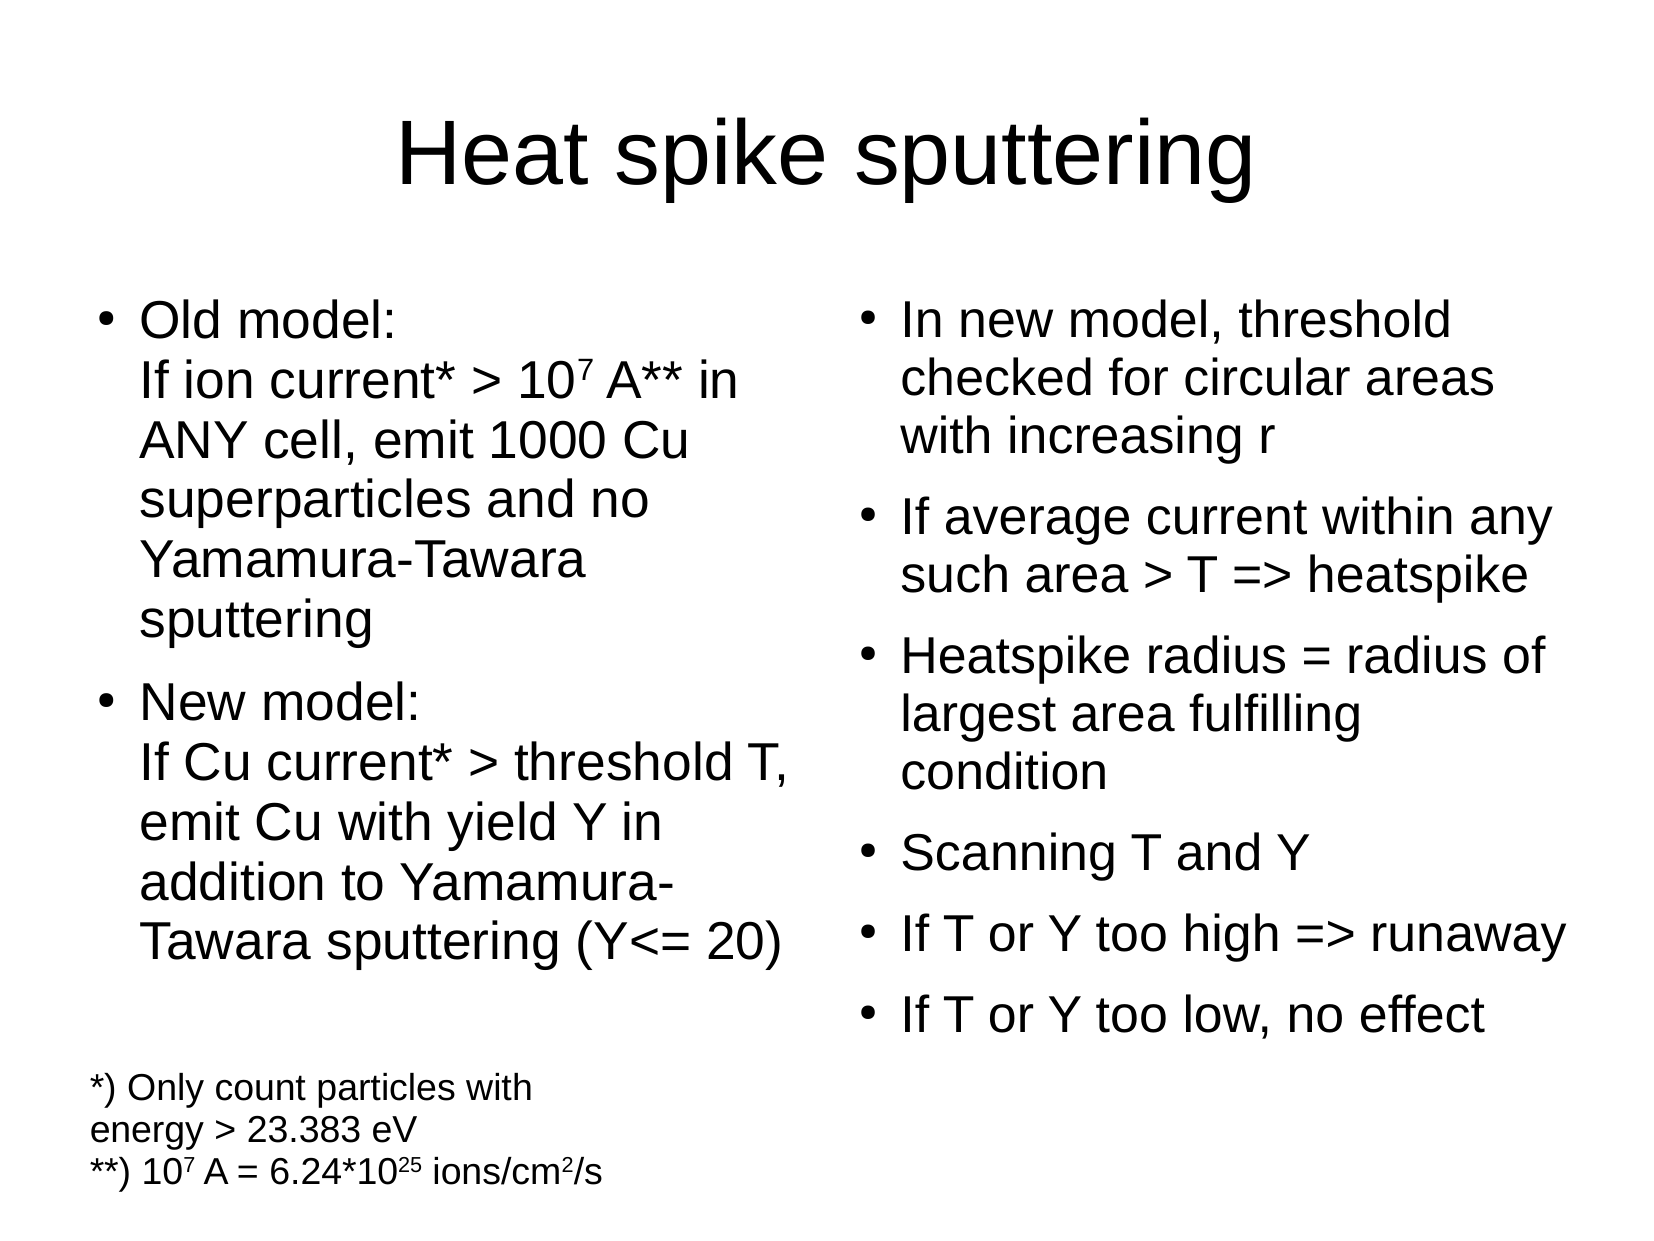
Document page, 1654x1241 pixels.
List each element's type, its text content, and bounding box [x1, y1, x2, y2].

list In new model, threshold checked for circular areas with increasing r If average current within any such area > T => heatspike Heatspike radius = radius of largest area fulfilling condition Scanning T and Y If T or Y too high => runaway If T or Y too low, no effect [845, 290, 1572, 1109]
text_box *) Only count particles with energy > 23.383 eV **) 107 A = 6.24*1025 ions/cm2/s [75, 1059, 661, 1201]
title Heat spike sputtering [82, 49, 1571, 257]
list Old model: If ion current* > 107 A** in ANY cell, emit 1000 Cu superparticles and no Yamamura-Tawara sputtering New model: If Cu current* > threshold T, emit Cu with yield Y in addition to Yamamura-Tawara sputtering (Y<= 20) [82, 290, 809, 1109]
